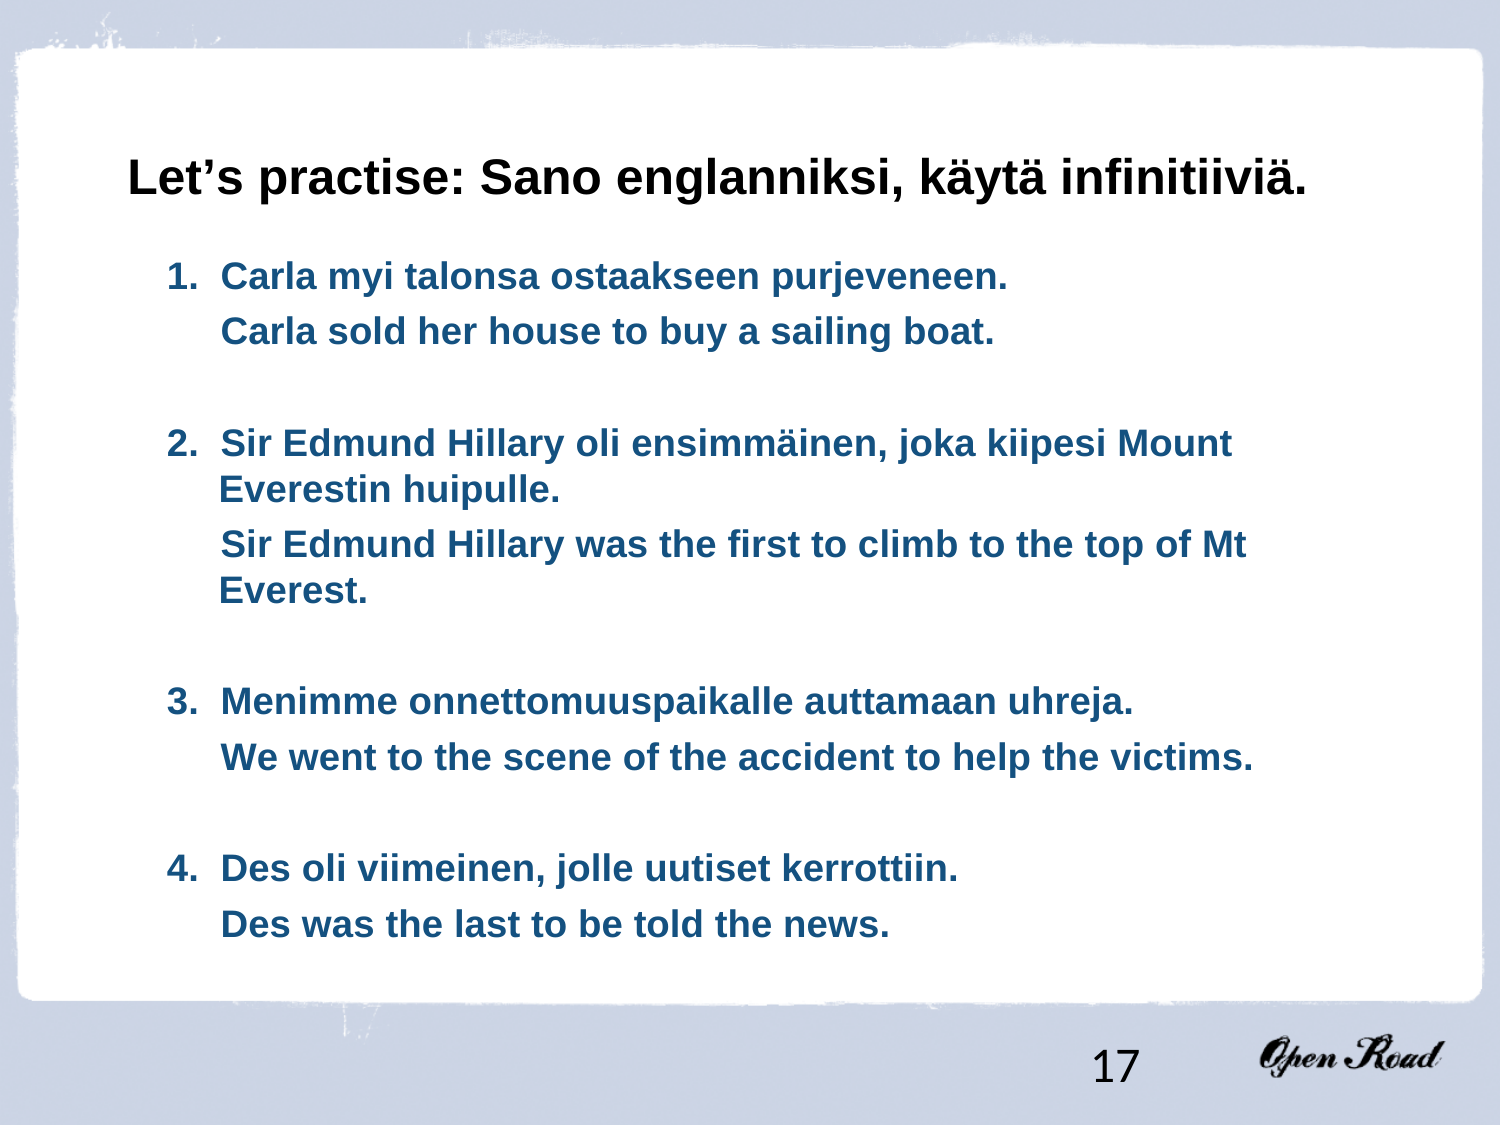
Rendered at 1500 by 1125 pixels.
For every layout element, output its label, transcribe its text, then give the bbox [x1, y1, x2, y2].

title Let’s practise: Sano englanniksi, käytä infinitiiviä. [112, 137, 1388, 243]
list 1. Carla myi talonsa ostaakseen purjeveneen. Carla sold her house to buy a sailing boat. 2. Sir Edmund Hillary oli ensimmäinen, joka kiipesi Mount Everestin huipulle. Sir Edmund Hillary was the first to climb to the top of Mt Everest. 3. Menimme onnettomuuspaikalle auttamaan uhreja. We went to the scene of the accident to help the victims. 4. Des oli viimeinen, jolle uutiset kerrottiin. Des was the last to be told the news. [100, 243, 1424, 959]
